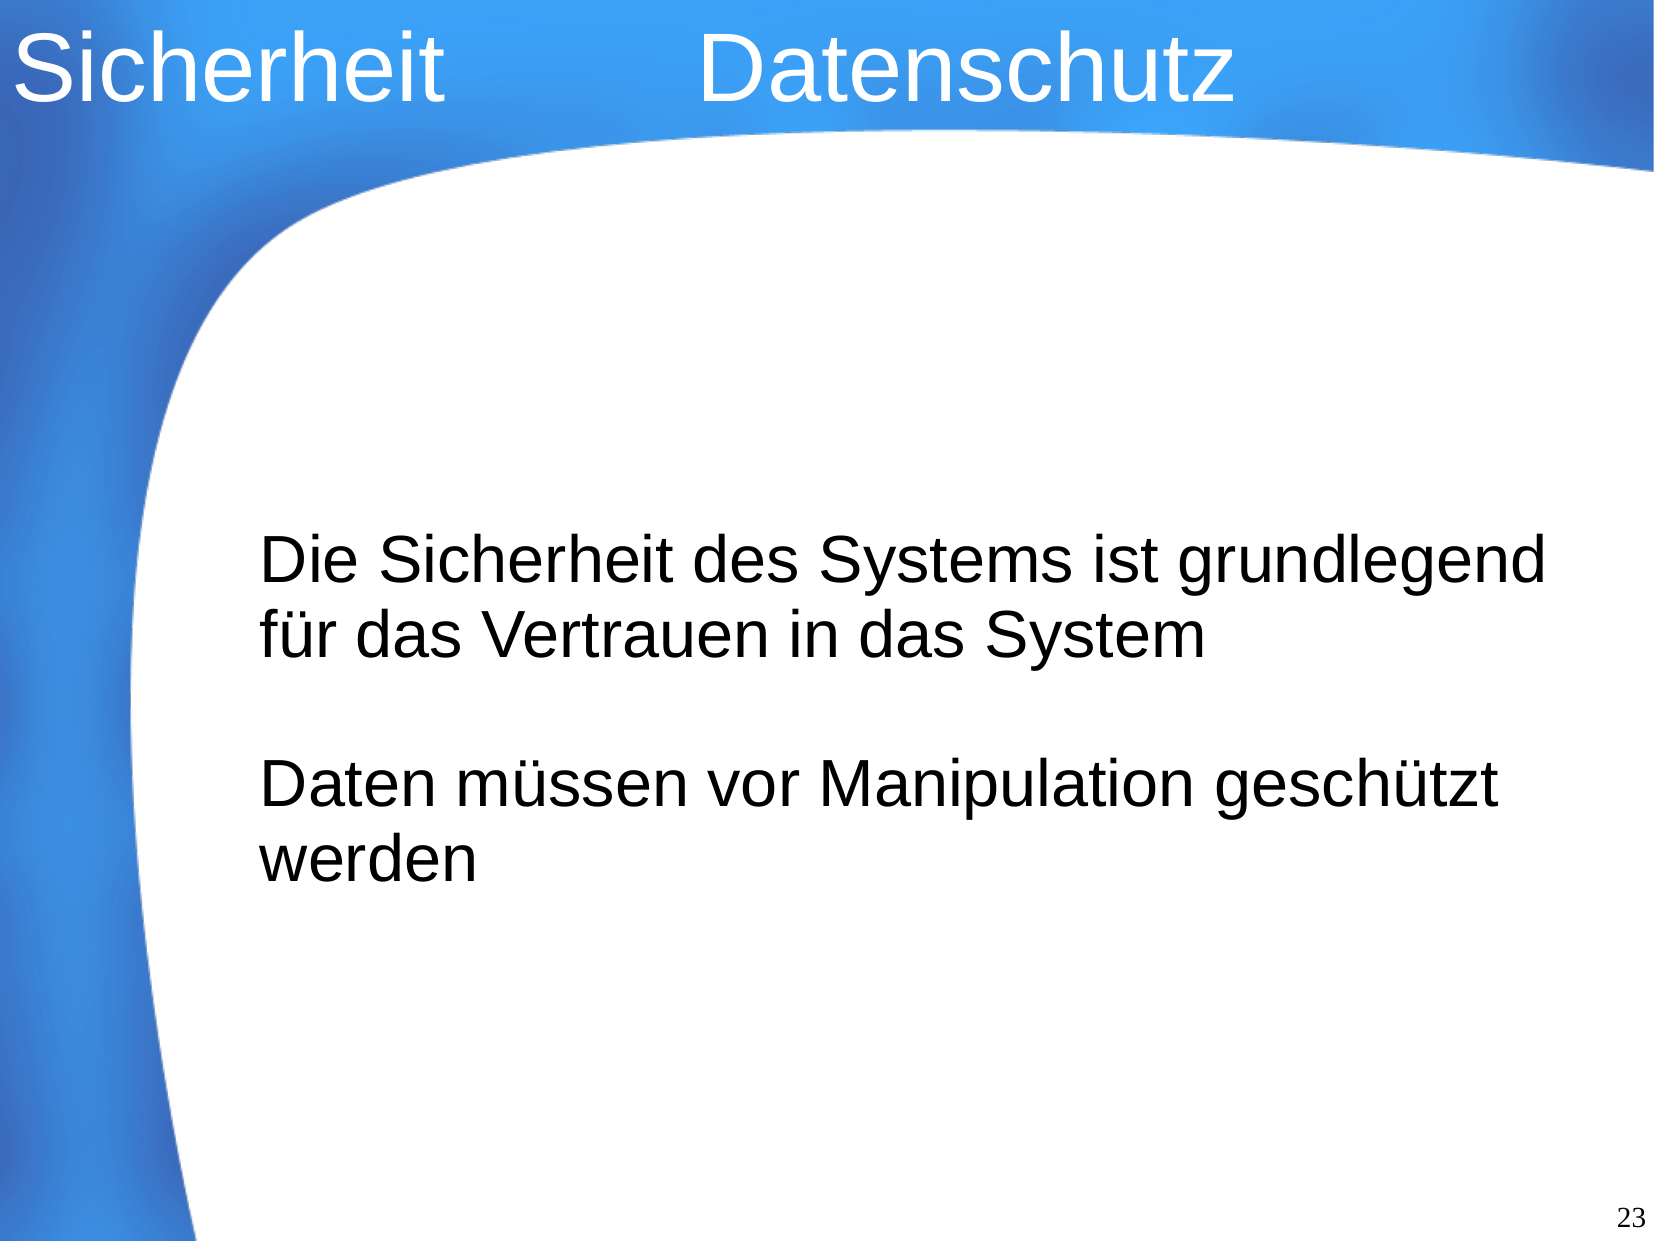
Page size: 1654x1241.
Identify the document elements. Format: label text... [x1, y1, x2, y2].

title Sicherheit [11, 0, 922, 177]
picture [0, 0, 1654, 1241]
subtitle Die Sicherheit des Systems ist grundlegend für das Vertrauen in das System Daten müssen vor Manipulation geschützt werden [259, 248, 1560, 1170]
title Datenschutz [922, 13, 1619, 123]
